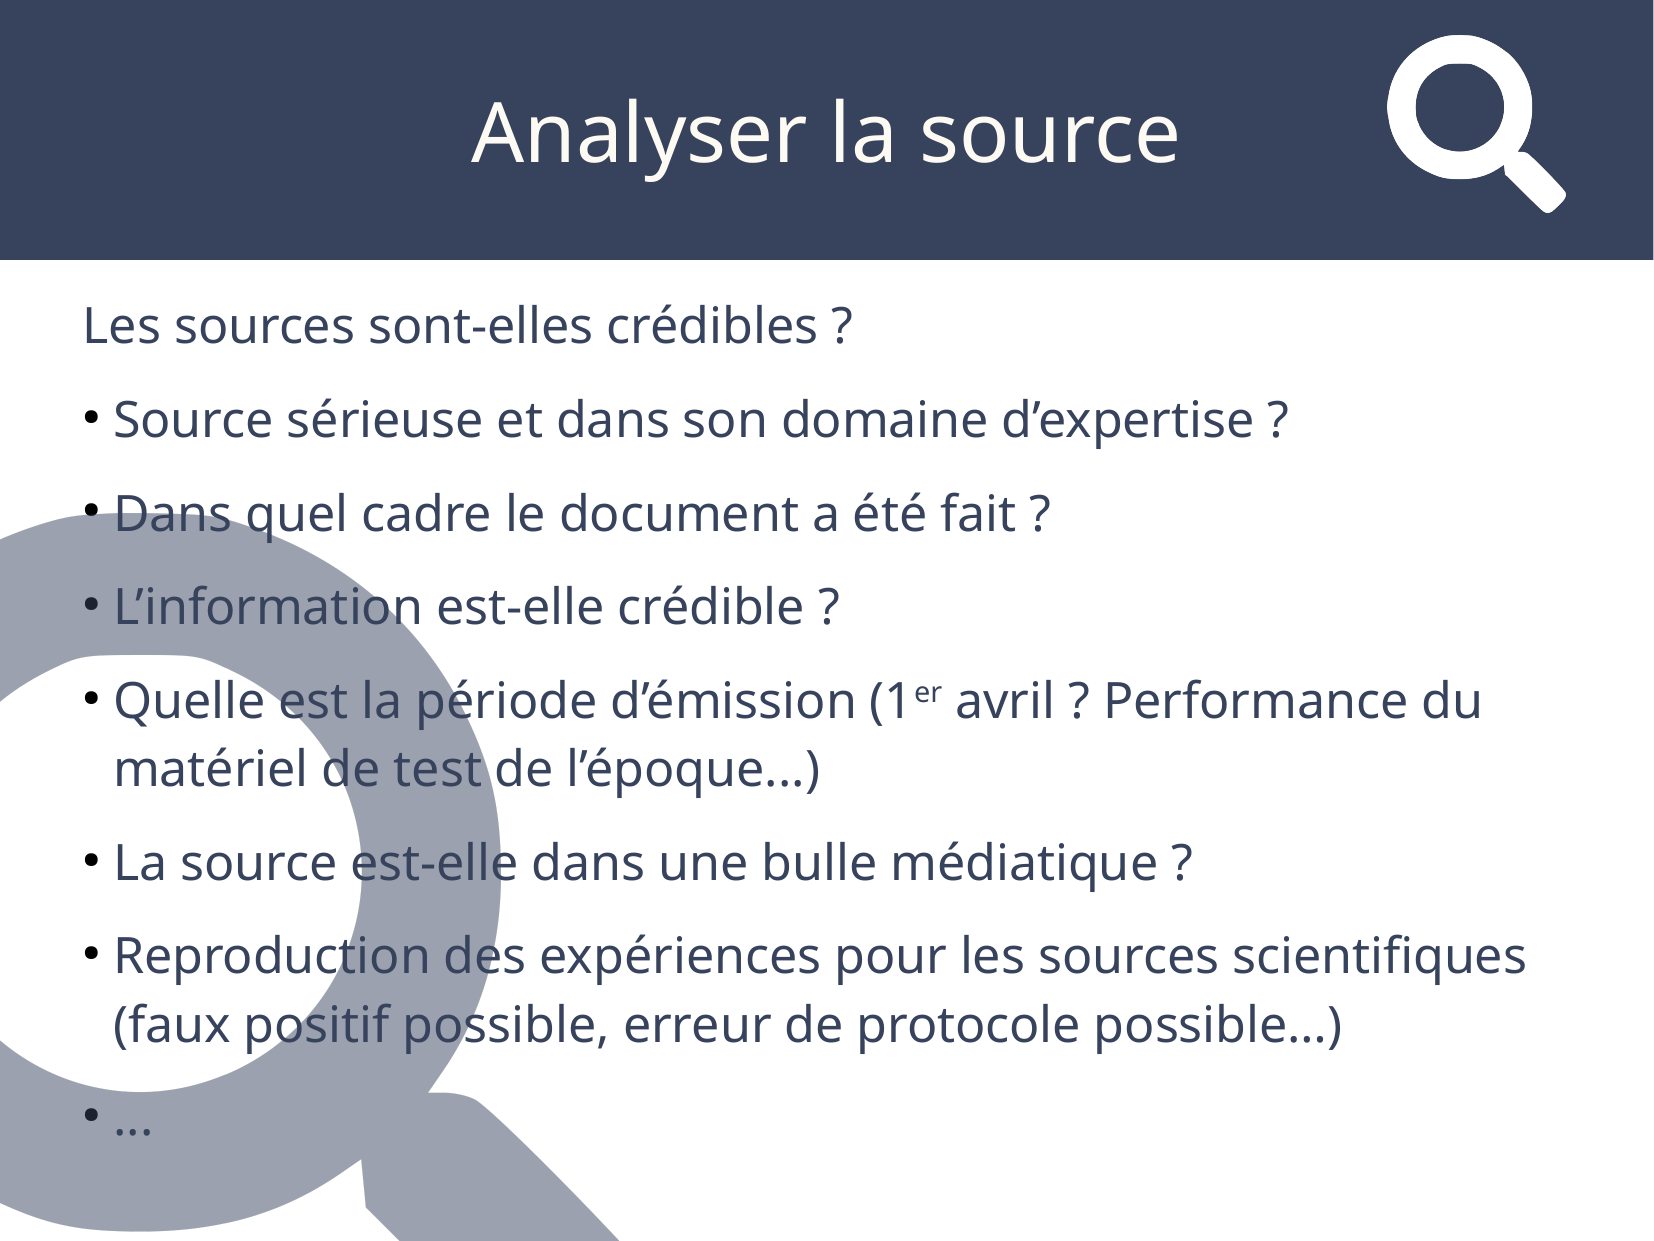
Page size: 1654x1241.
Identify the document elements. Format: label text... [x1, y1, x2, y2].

title Analyser la source [0, 0, 1654, 260]
list Les sources sont-elles crédibles ? Source sérieuse et dans son domaine d’expertise ? Dans quel cadre le document a été fait ? L’information est-elle crédible ? Quelle est la période d’émission (1er avril ? Performance du matériel de test de l’époque...) La source est-elle dans une bulle médiatique ? Reproduction des expériences pour les sources scientifiques (faux positif possible, erreur de protocole possible…) ... [82, 290, 1571, 1170]
picture [1387, 35, 1566, 213]
picture [0, 513, 669, 1241]
